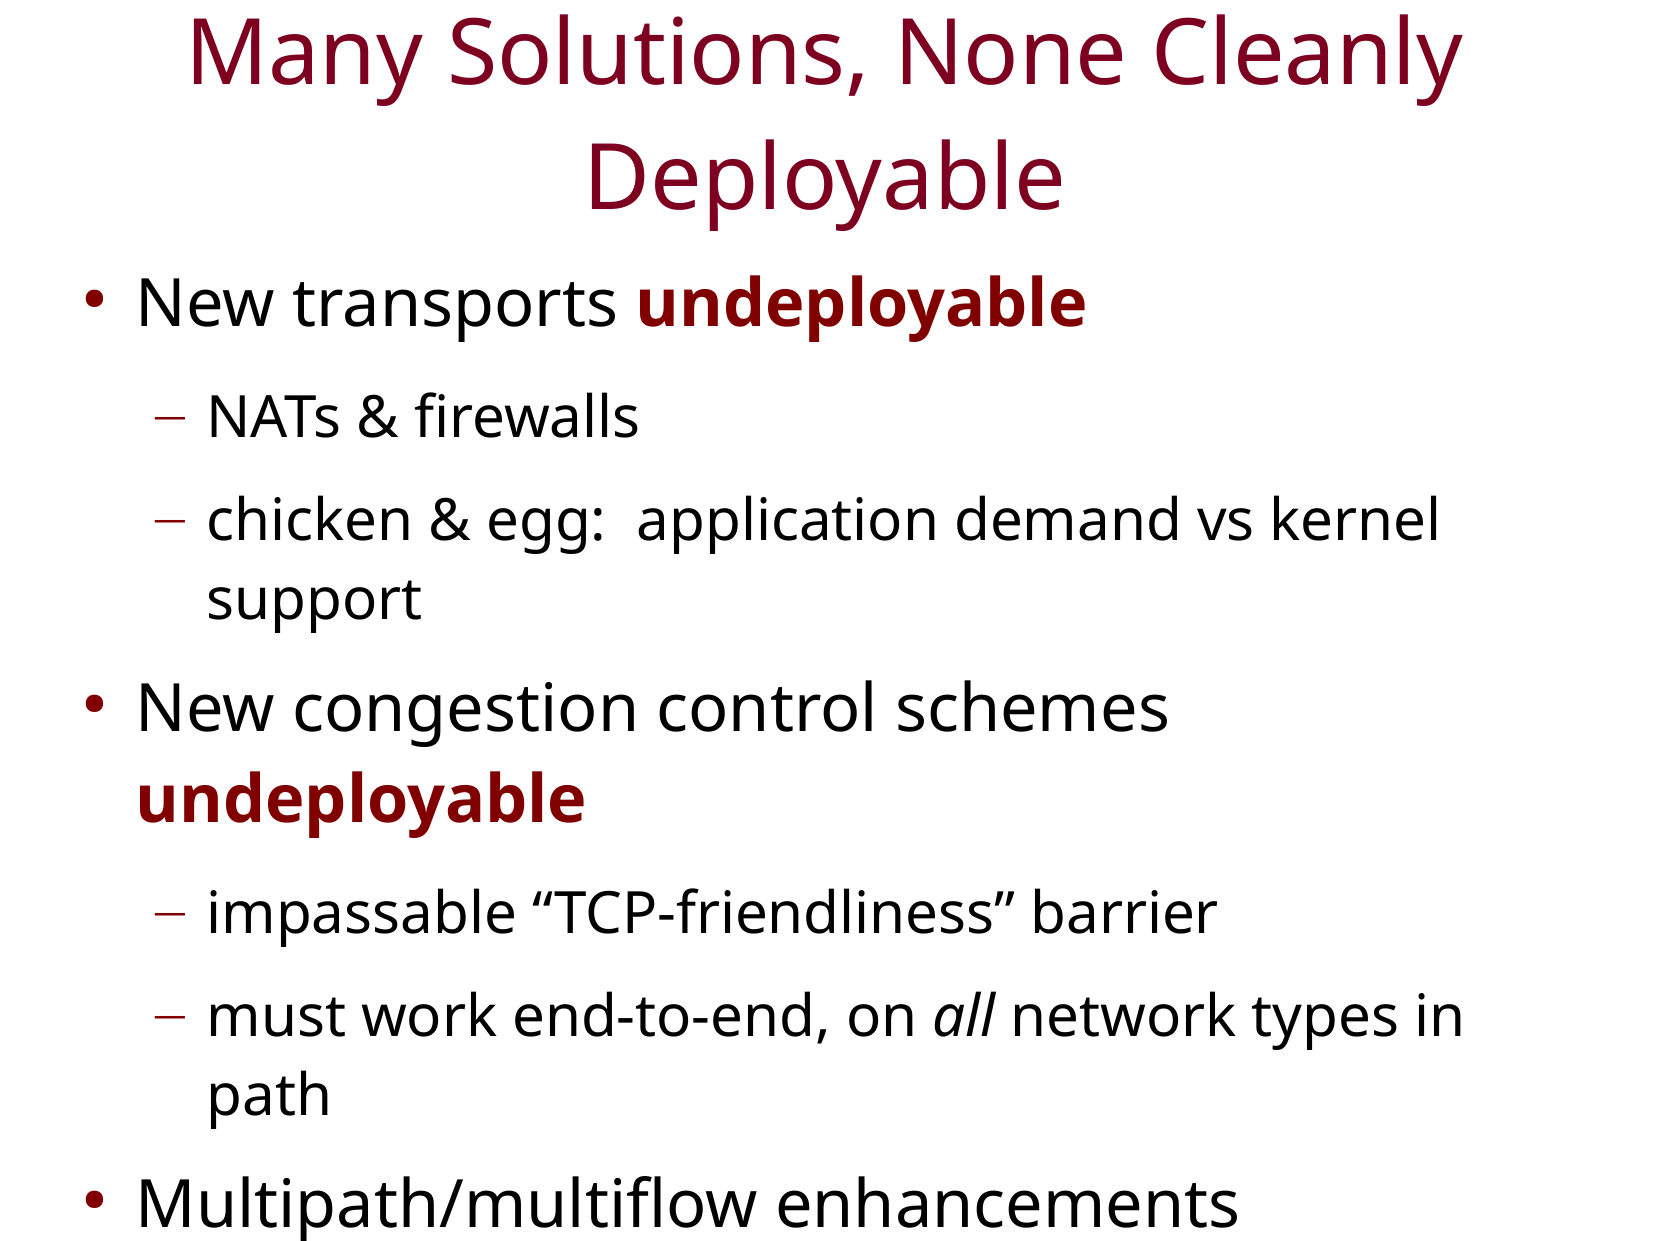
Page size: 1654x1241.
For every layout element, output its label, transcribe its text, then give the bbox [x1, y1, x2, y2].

title Many Solutions, None Cleanly Deployable [0, 8, 1651, 216]
list New transports undeployable NATs & firewalls chicken & egg: application demand vs kernel support New congestion control schemes undeployable impassable “TCP-friendliness” barrier must work end-to-end, on all network types in path Multipath/multiflow enhancements undeployable “You want how many flows? Not on my network!” Fundamentally “TCP-unfriendly”? [64, 254, 1595, 1096]
